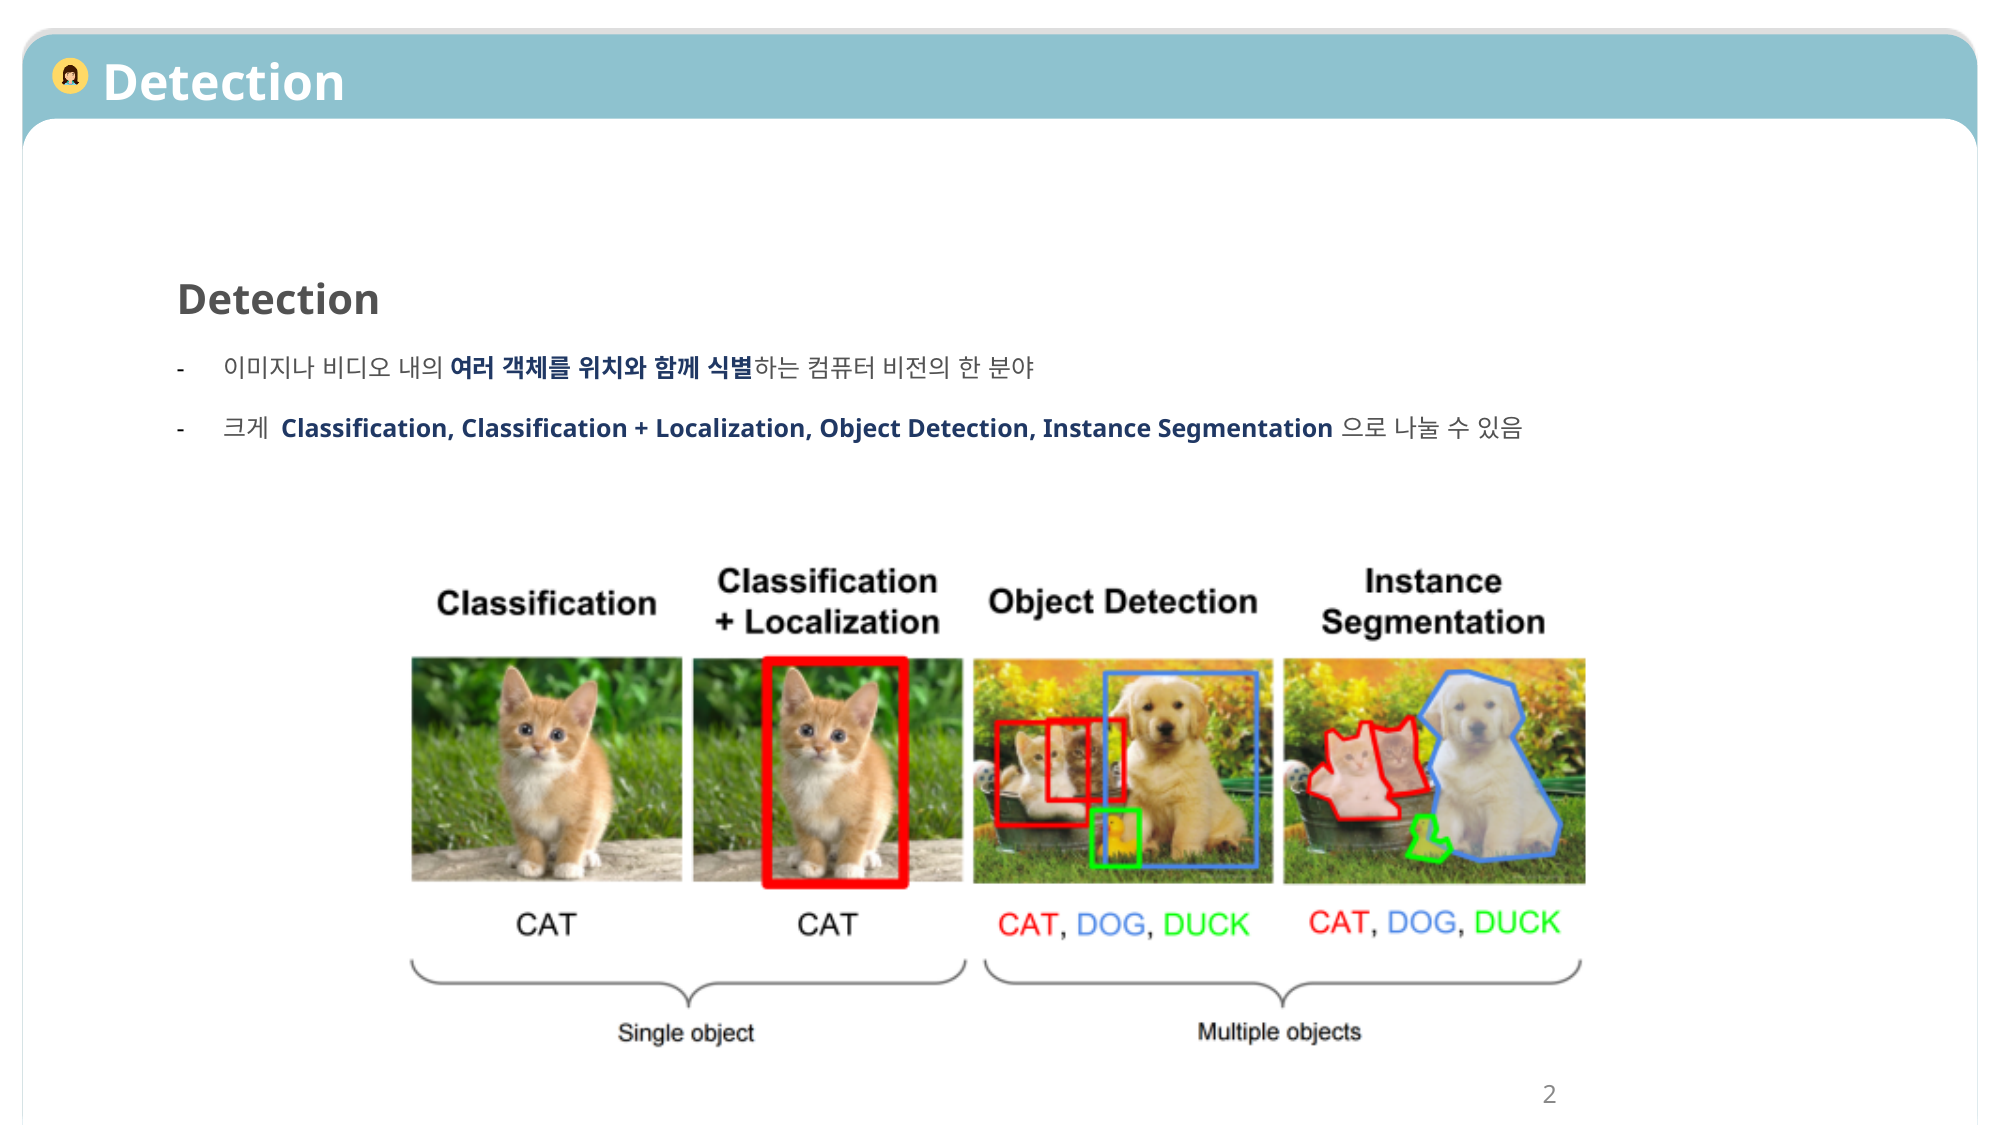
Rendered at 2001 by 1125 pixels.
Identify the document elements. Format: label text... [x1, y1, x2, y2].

picture [399, 546, 1601, 1053]
text_box [22, 34, 1978, 1125]
text_box Detection 이미지나 비디오 내의 여러 객체를 위치와 함께 식별하는 컴퓨터 비전의 한 분야 크게 Classification, Classification + Localization, Object Detection, Instance Segmentation으로 나눌 수 있음 [162, 216, 1884, 450]
text_box Detection [87, 42, 1090, 119]
picture [60, 65, 80, 85]
